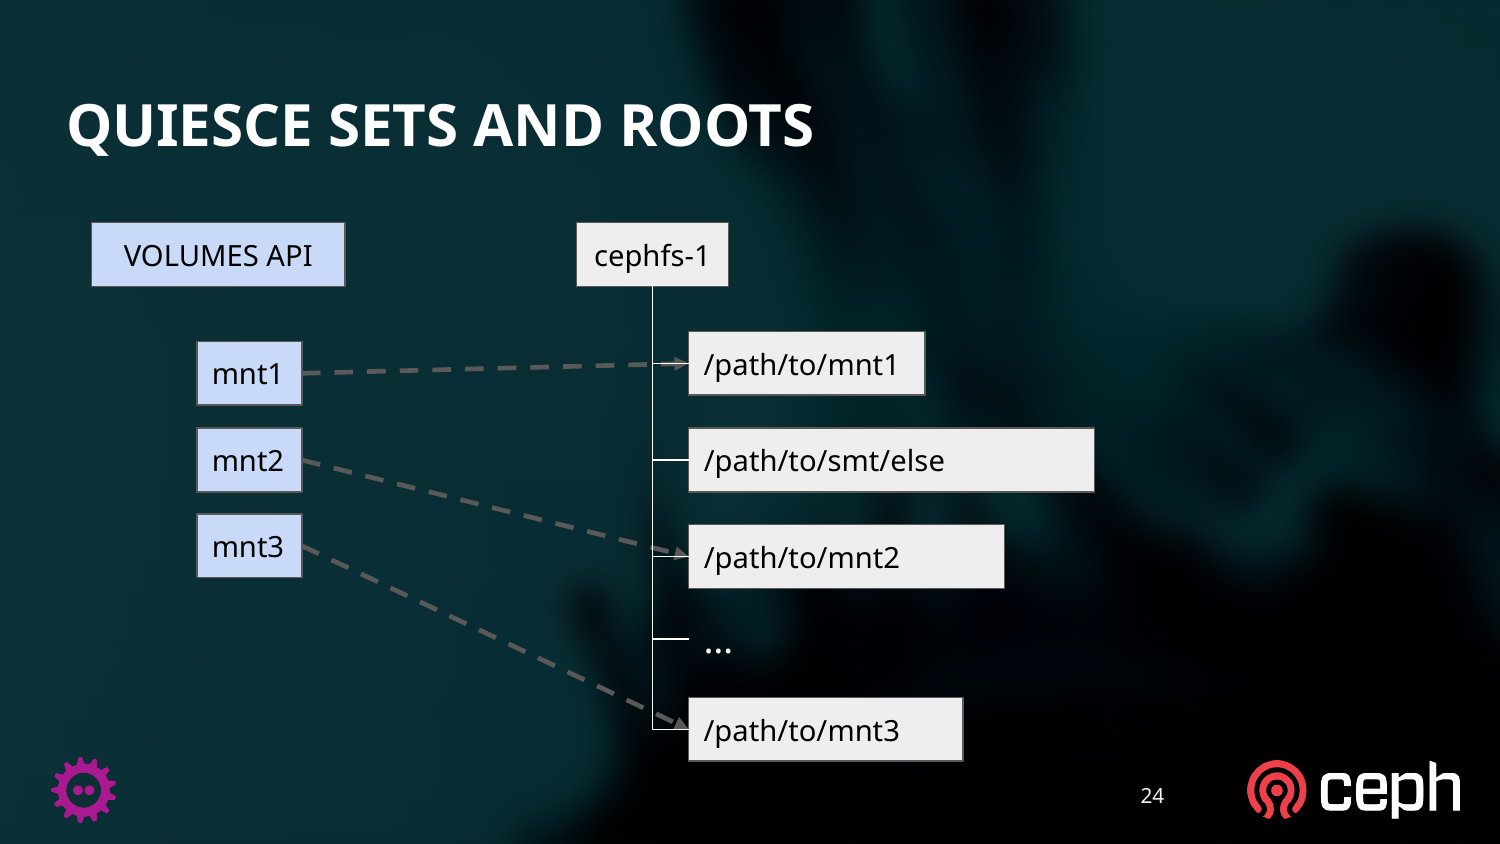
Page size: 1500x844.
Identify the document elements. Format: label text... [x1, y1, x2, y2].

picture [0, 0, 1500, 844]
text_box /path/to/mnt1 [688, 331, 926, 396]
text_box mnt2 [196, 428, 303, 492]
text_box cephfs-1 [576, 222, 729, 287]
text_box mnt3 [196, 513, 303, 578]
text_box /path/to/mnt3 [688, 697, 964, 762]
text_box /path/to/smt/else [688, 428, 1095, 492]
text_box … [688, 601, 775, 677]
slide_number <number> [1089, 764, 1179, 829]
text_box mnt1 [196, 341, 303, 406]
text_box /path/to/mnt2 [688, 524, 1005, 589]
text_box VOLUMES API [91, 222, 346, 287]
title QUIESCE SETS AND ROOTS [51, 72, 1449, 167]
